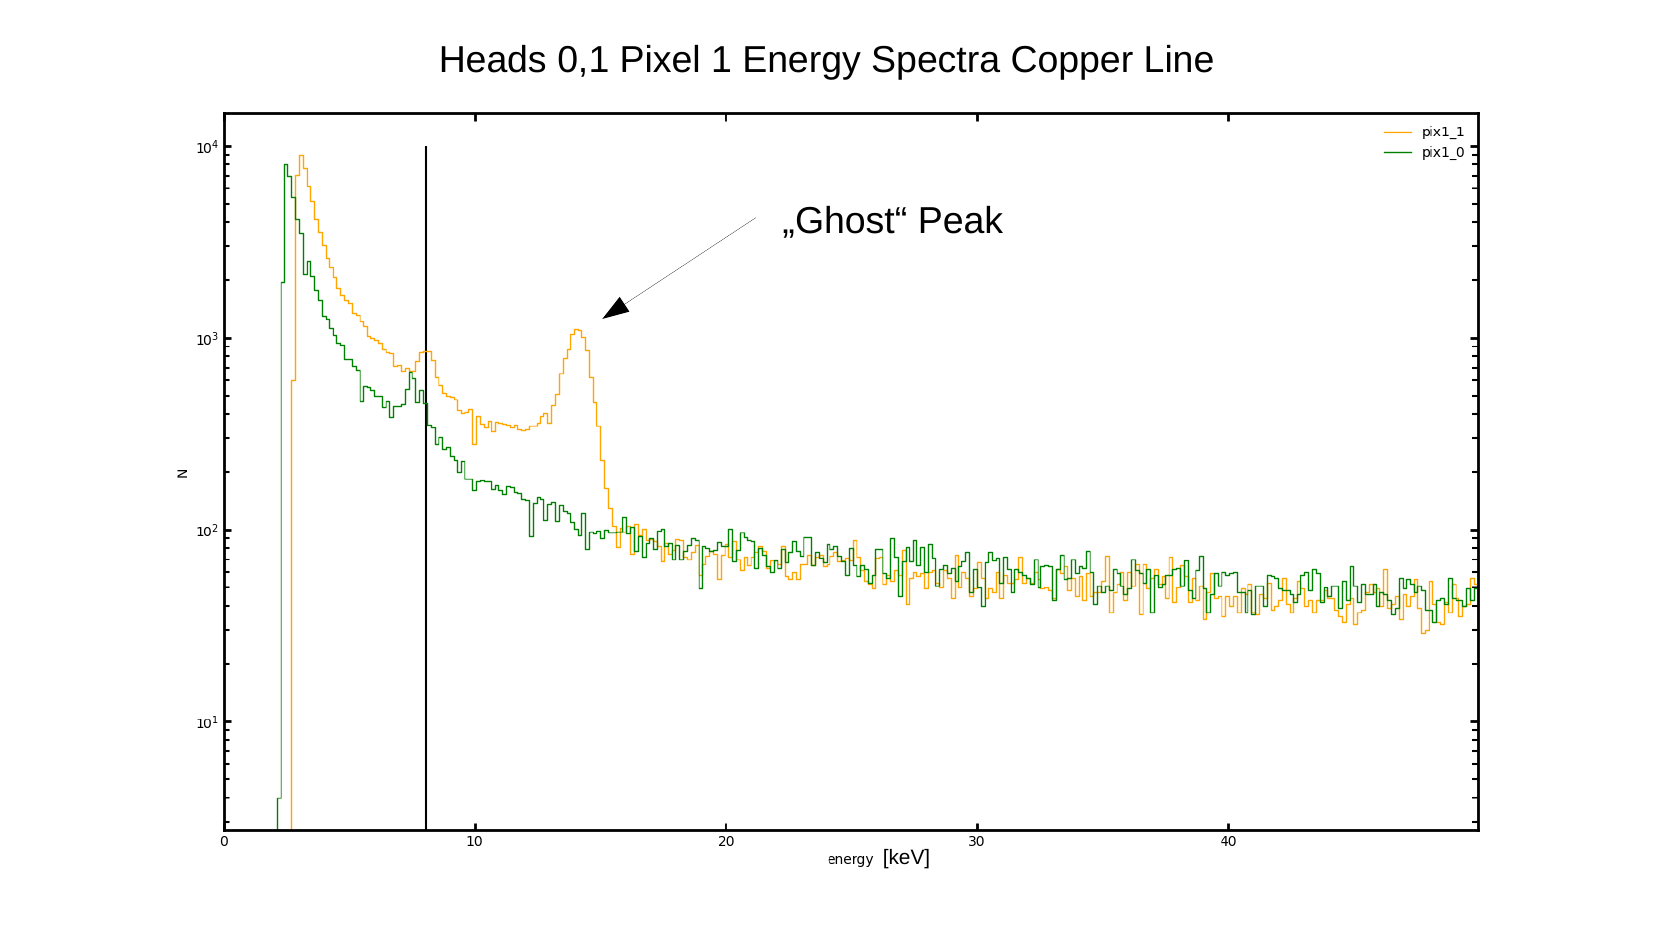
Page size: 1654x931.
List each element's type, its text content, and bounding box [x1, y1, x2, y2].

text_box „Ghost“ Peak [767, 192, 1019, 250]
text_box [keV] [868, 838, 946, 877]
picture [21, 1, 1639, 931]
text_box Heads 0,1 Pixel 1 Energy Spectra Copper Line [424, 30, 1230, 88]
